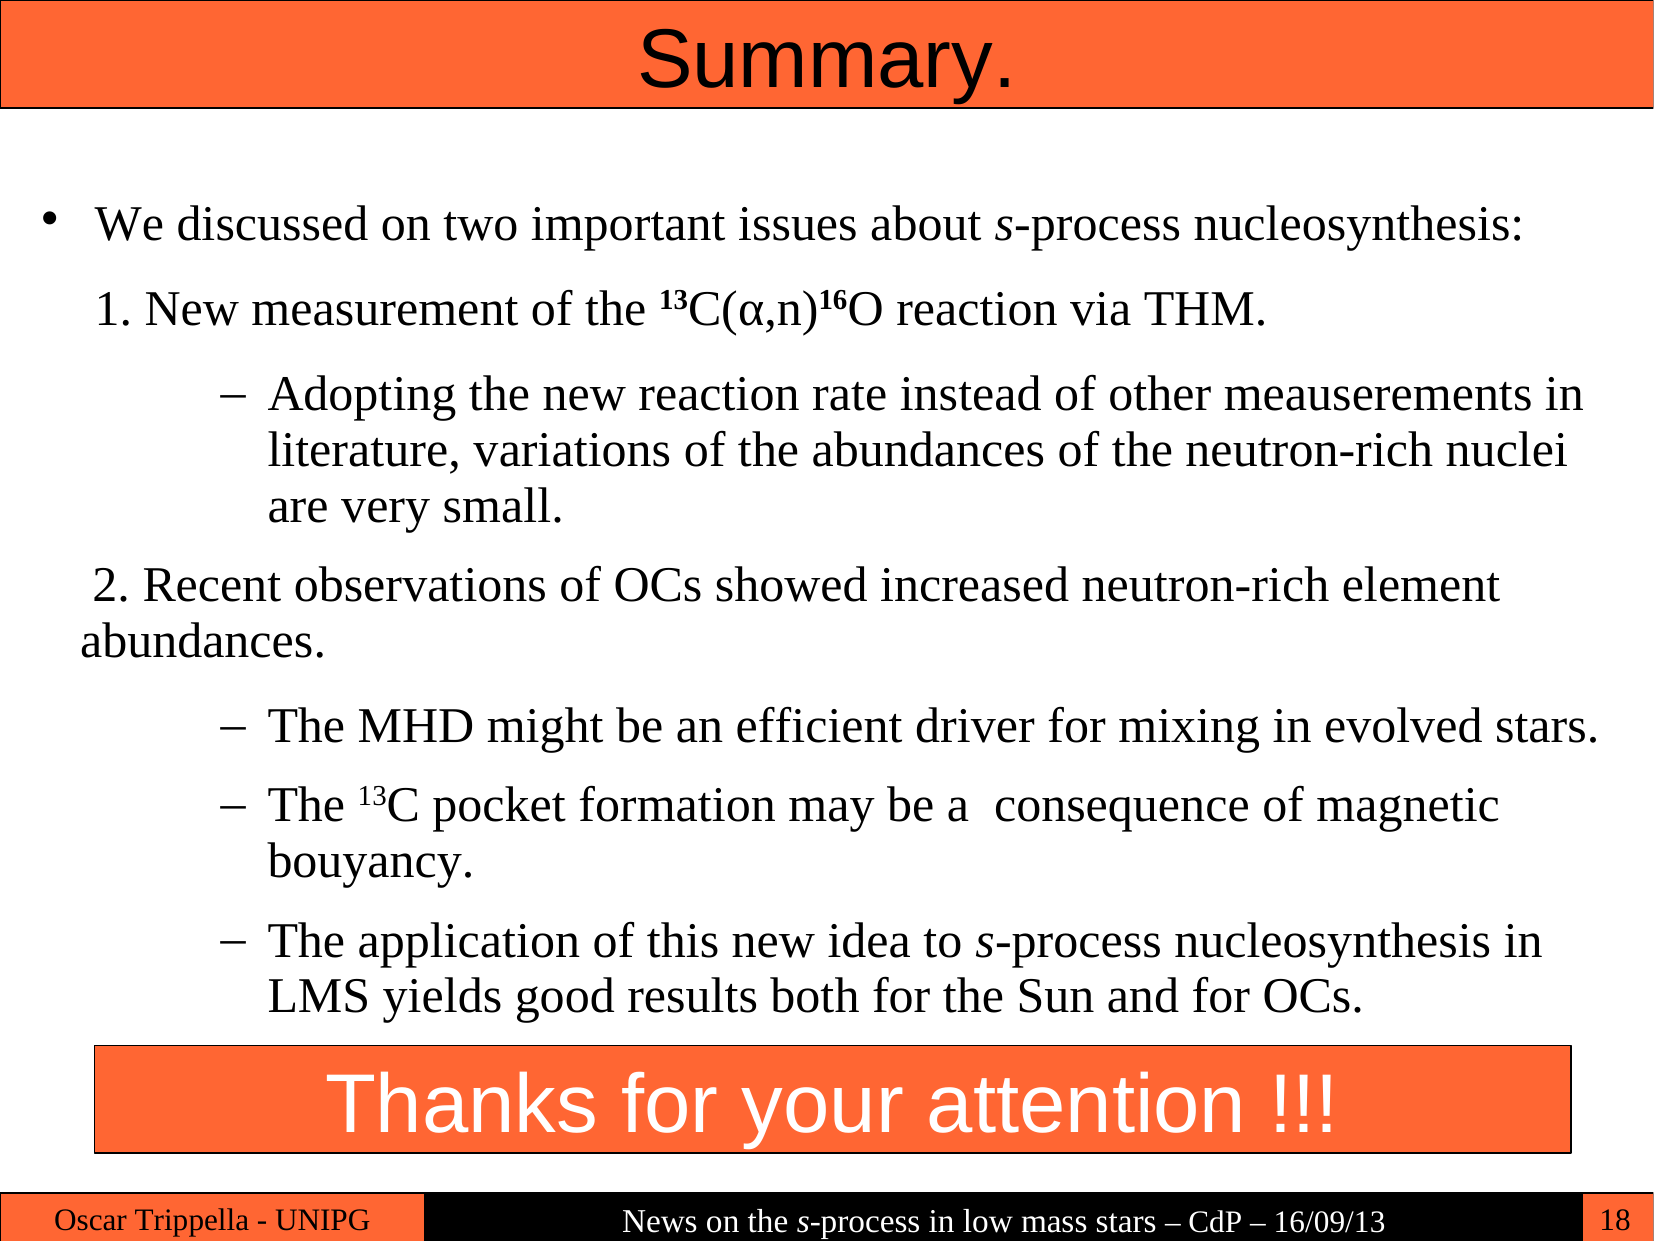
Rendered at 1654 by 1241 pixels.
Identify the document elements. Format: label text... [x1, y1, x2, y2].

text_box News on the s-process in low mass stars – CdP – 16/09/13 [425, 1192, 1583, 1241]
text_box Summary. [0, 0, 1654, 108]
text_box Oscar Trippella - UNIPG [0, 1192, 425, 1241]
text_box 18 [1583, 1192, 1654, 1241]
text_box Thanks for your attention !!! [94, 1045, 1571, 1154]
list We discussed on two important issues about s-process nucleosynthesis: 1. New measurement of the 13C(α,n)16O reaction via THM. Adopting the new reaction rate instead of other meauserements in literature, variations of the abundances of the neutron-rich nuclei are very small. 2. Recent observations of OCs showed increased neutron-rich element abundances. The MHD might be an efficient driver for mixing in evolved stars. The 13C pocket formation may be a consequence of magnetic bouyancy. The application of this new idea to s-process nucleosynthesis in LMS yields good results both for the Sun and for OCs. [23, 102, 1630, 1020]
